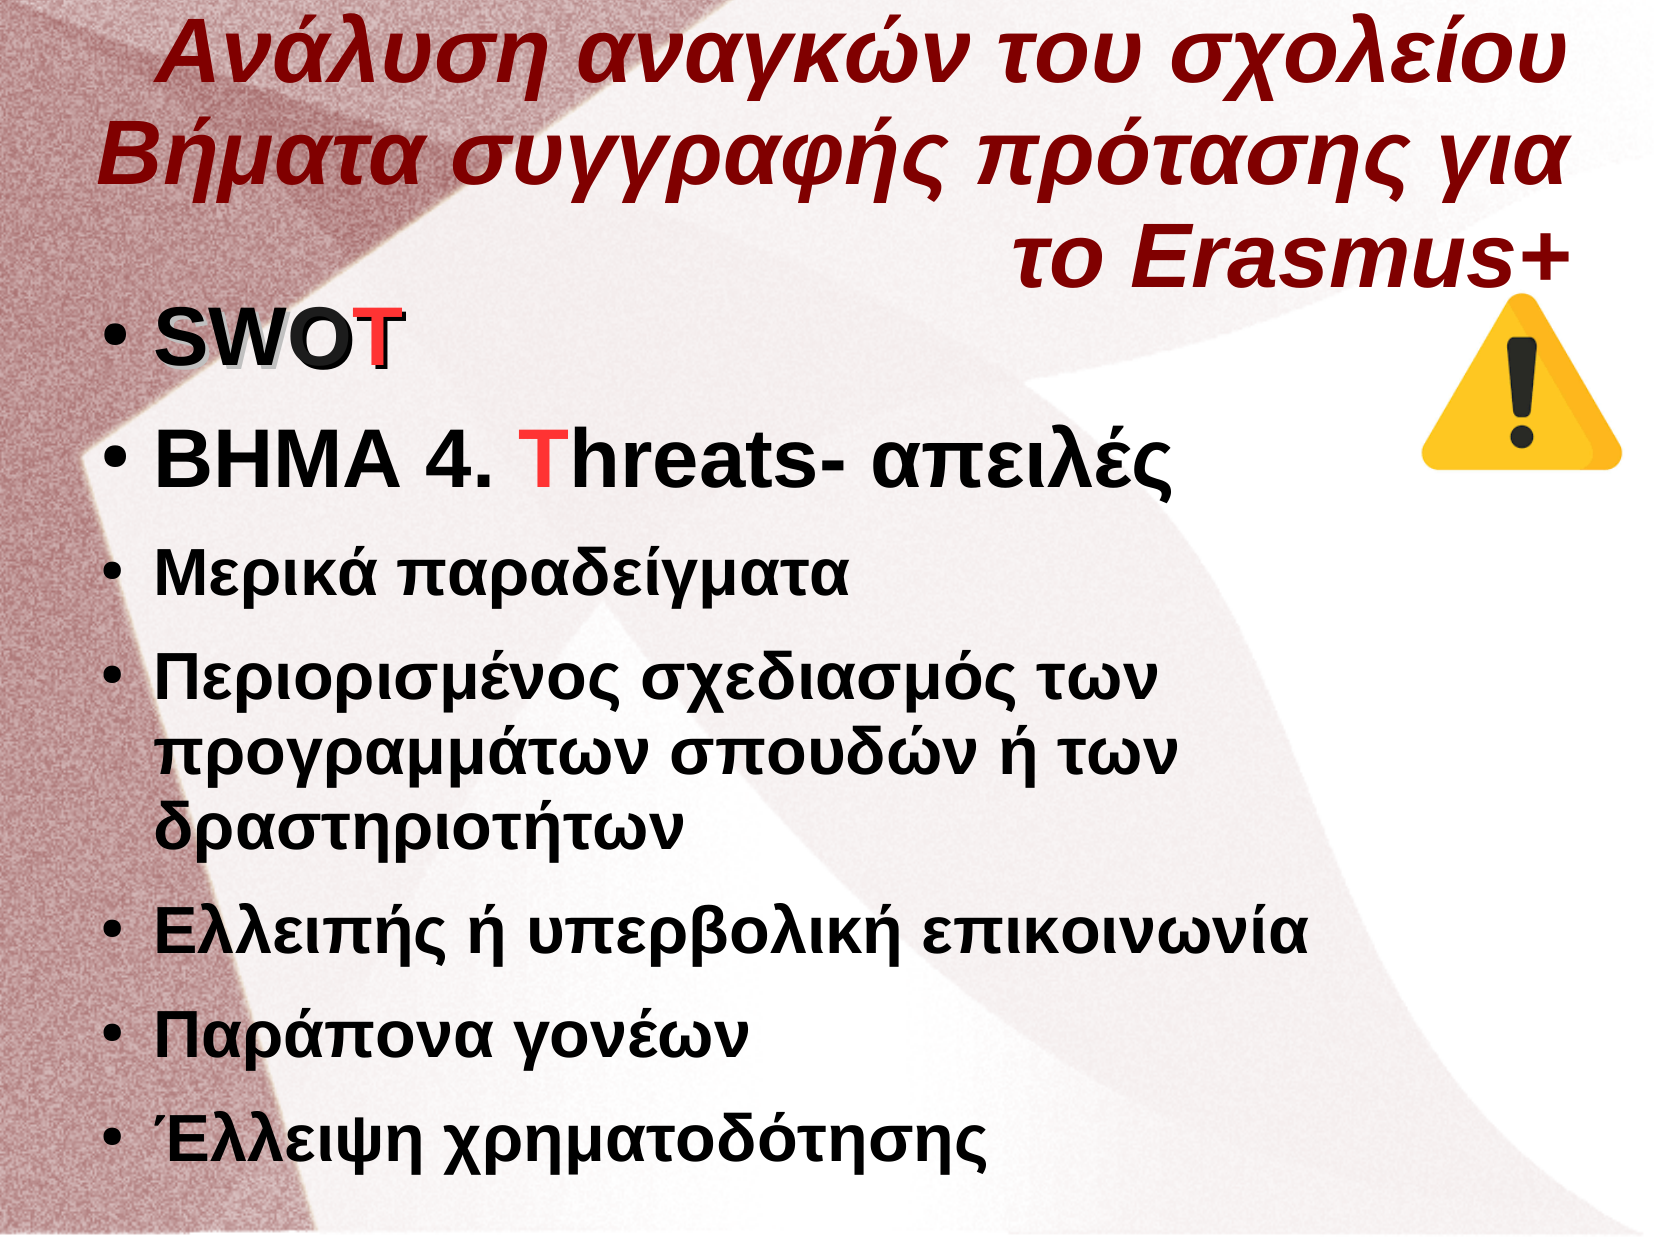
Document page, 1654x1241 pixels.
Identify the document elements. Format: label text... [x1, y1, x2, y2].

picture [0, 0, 1654, 1241]
title Ανάλυση αναγκών του σχολείου Βήματα συγγραφής πρότασης για το Erasmus+ [83, 0, 1572, 307]
list SWOT ΒΗΜΑ 4. Threats- απειλές Μερικά παραδείγματα Περιορισμένος σχεδιασμός των προγραμμάτων σπουδών ή των δραστηριοτήτων Ελλειπής ή υπερβολική επικοινωνία Παράπονα γονέων Έλλειψη χρηματοδότησης [82, 290, 1571, 1177]
